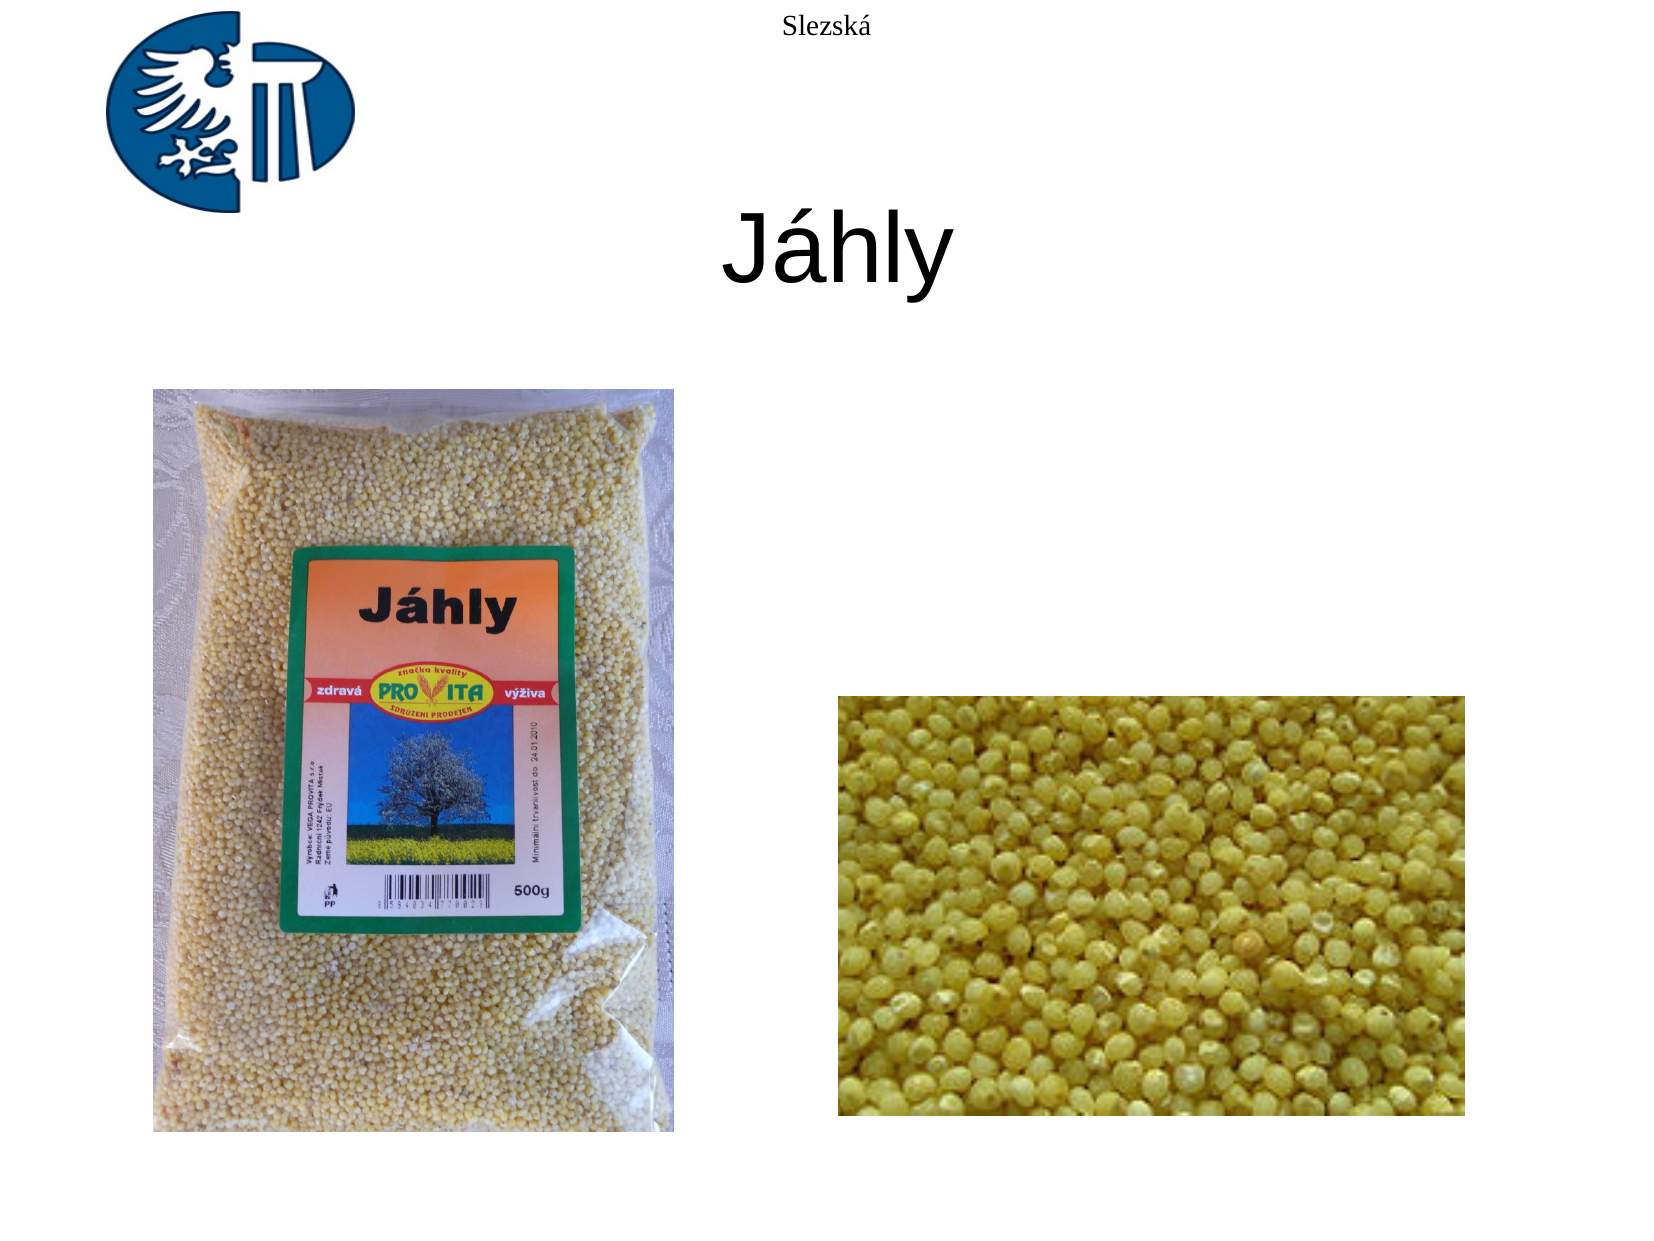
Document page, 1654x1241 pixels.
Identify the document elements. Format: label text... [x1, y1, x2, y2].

picture [838, 696, 1465, 1116]
picture [106, 11, 355, 82]
title Jáhly [94, 82, 1583, 414]
picture [153, 389, 674, 1132]
